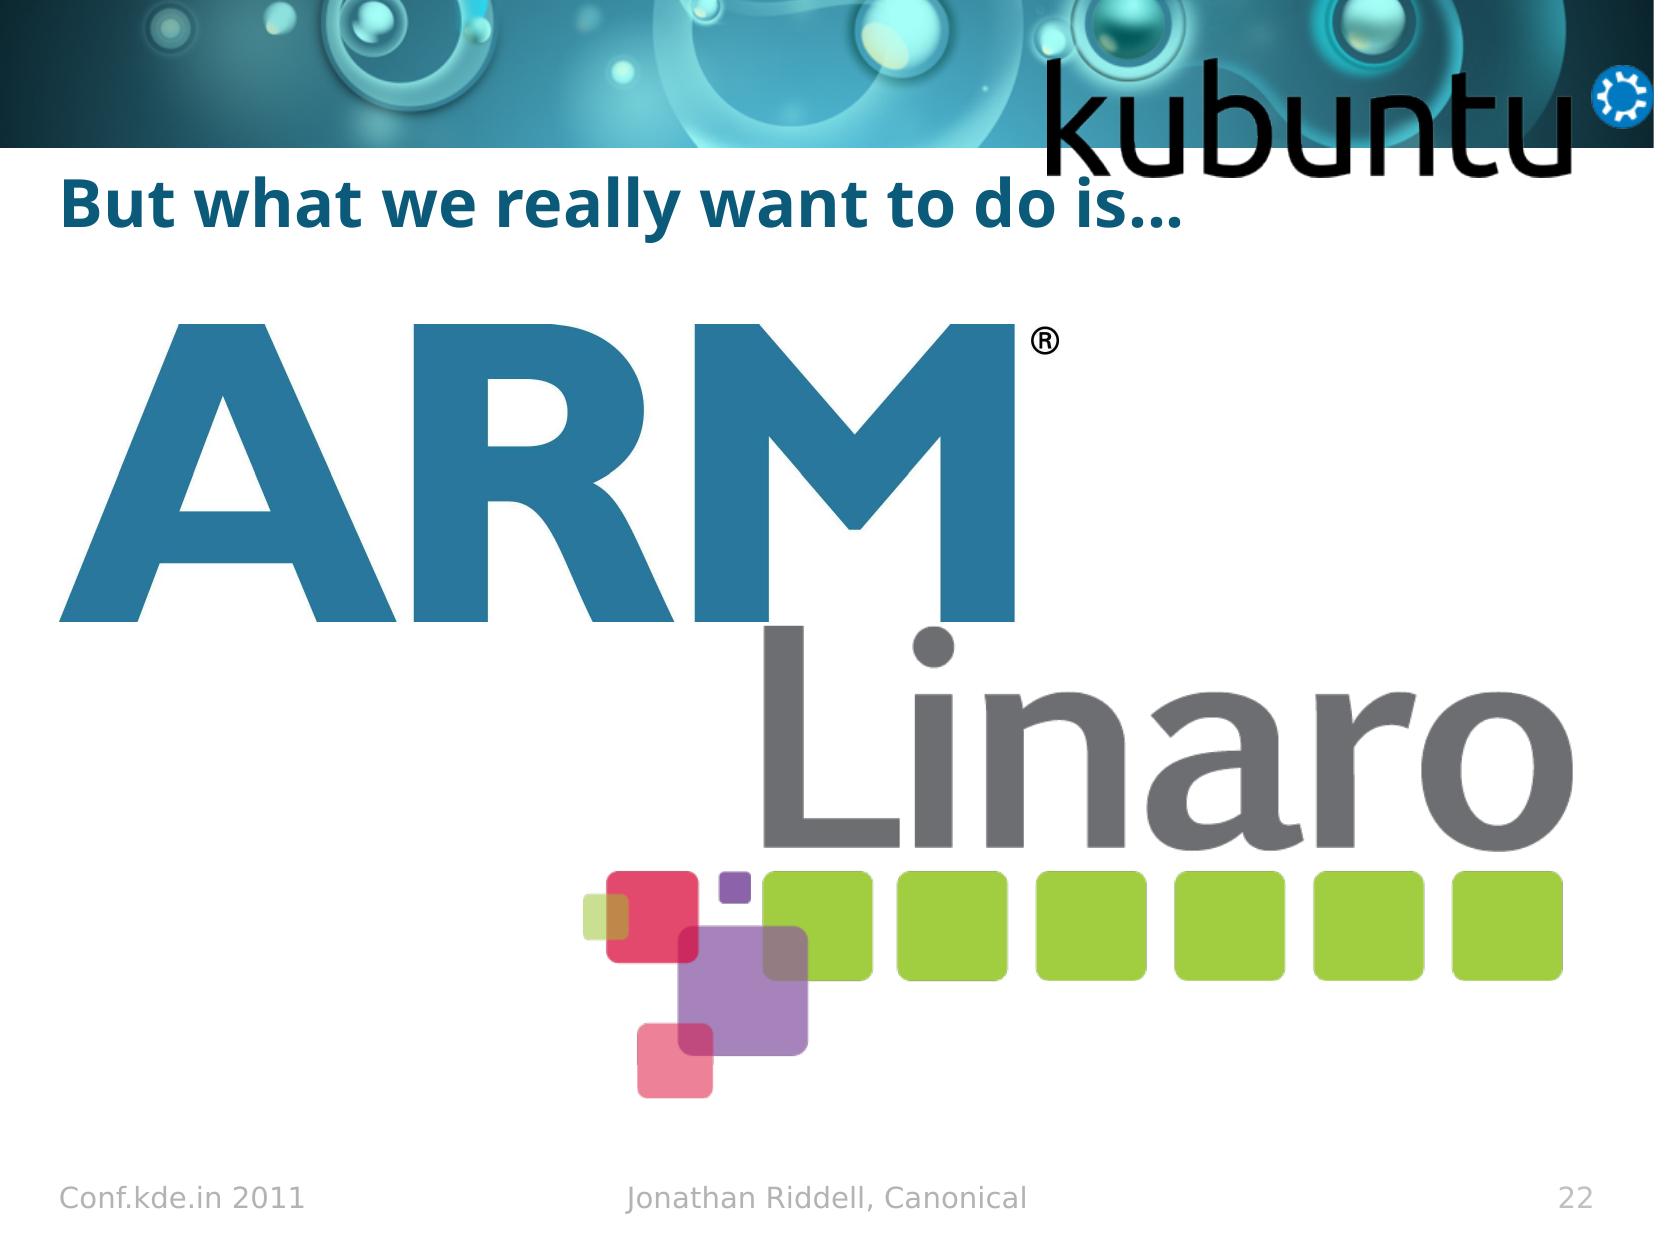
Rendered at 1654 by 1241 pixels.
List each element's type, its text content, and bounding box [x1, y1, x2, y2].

picture [59, 324, 1595, 1123]
picture [0, 0, 1654, 178]
title But what we really want to do is... [59, 164, 1595, 240]
